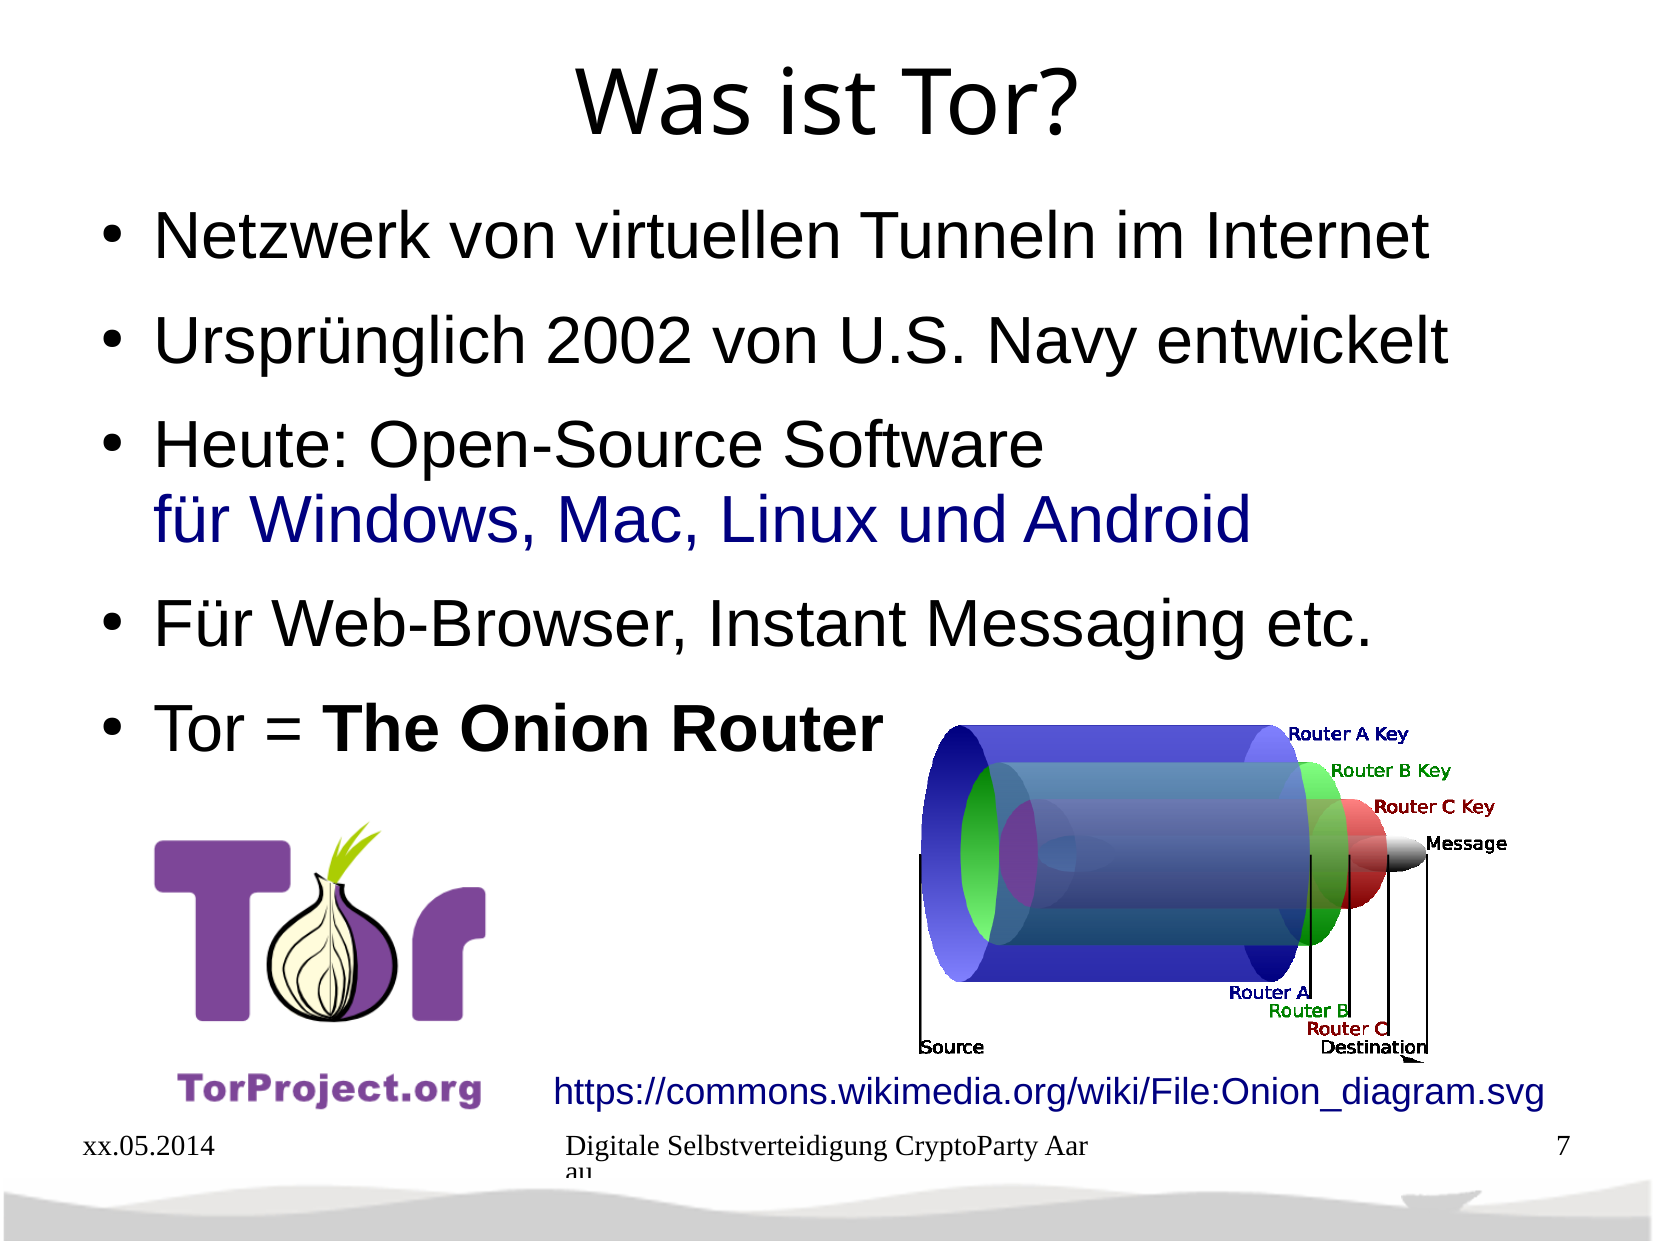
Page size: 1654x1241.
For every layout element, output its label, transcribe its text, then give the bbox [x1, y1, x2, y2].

picture [3, 1178, 1654, 1241]
list Netzwerk von virtuellen Tunneln im Internet Ursprünglich 2002 von U.S. Navy entwickelt Heute: Open-Source Software für Windows, Mac, Linux und Android Für Web-Browser, Instant Messaging etc. Tor = The Onion Router [82, 198, 1571, 1062]
text_box https://commons.wikimedia.org/wiki/File:Onion_diagram.svg [82, 1062, 1571, 1120]
picture [912, 711, 1518, 1062]
picture [134, 799, 506, 1118]
title Was ist Tor? [82, 20, 1571, 178]
